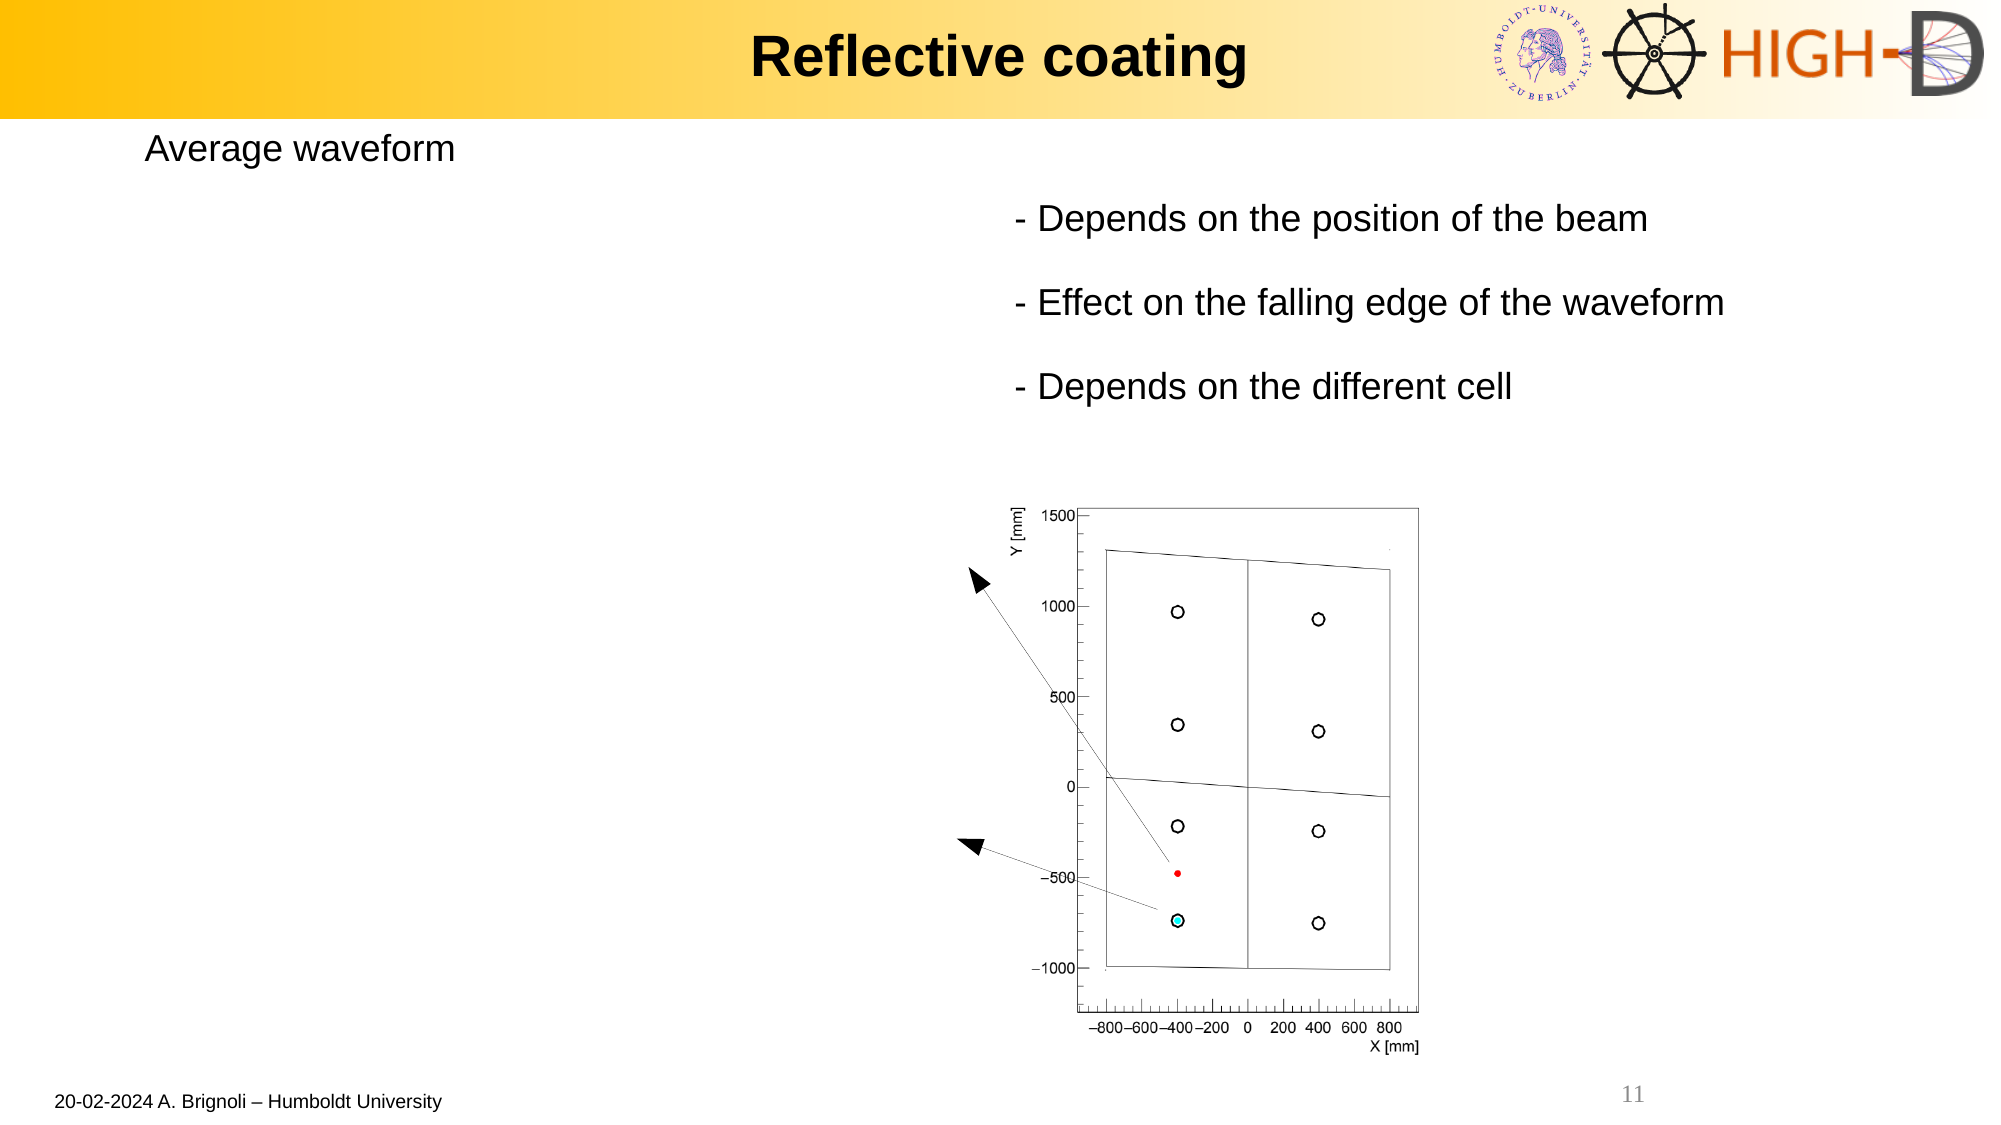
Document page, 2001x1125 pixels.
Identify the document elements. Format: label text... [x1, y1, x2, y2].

picture [1601, 1, 1708, 105]
text_box <number> [1410, 1065, 1856, 1121]
picture [1724, 11, 1984, 96]
text_box - Depends on the position of the beam - Effect on the falling edge of the waveform - Depends on the different cell [944, 144, 1796, 461]
text_box Reflective coating [0, 0, 2001, 119]
picture [1490, 1, 1594, 105]
picture [47, 156, 1422, 1111]
text_box Average waveform [129, 77, 721, 219]
text_box 20-02-2024 A. Brignoli – Humboldt University [0, 1084, 502, 1121]
